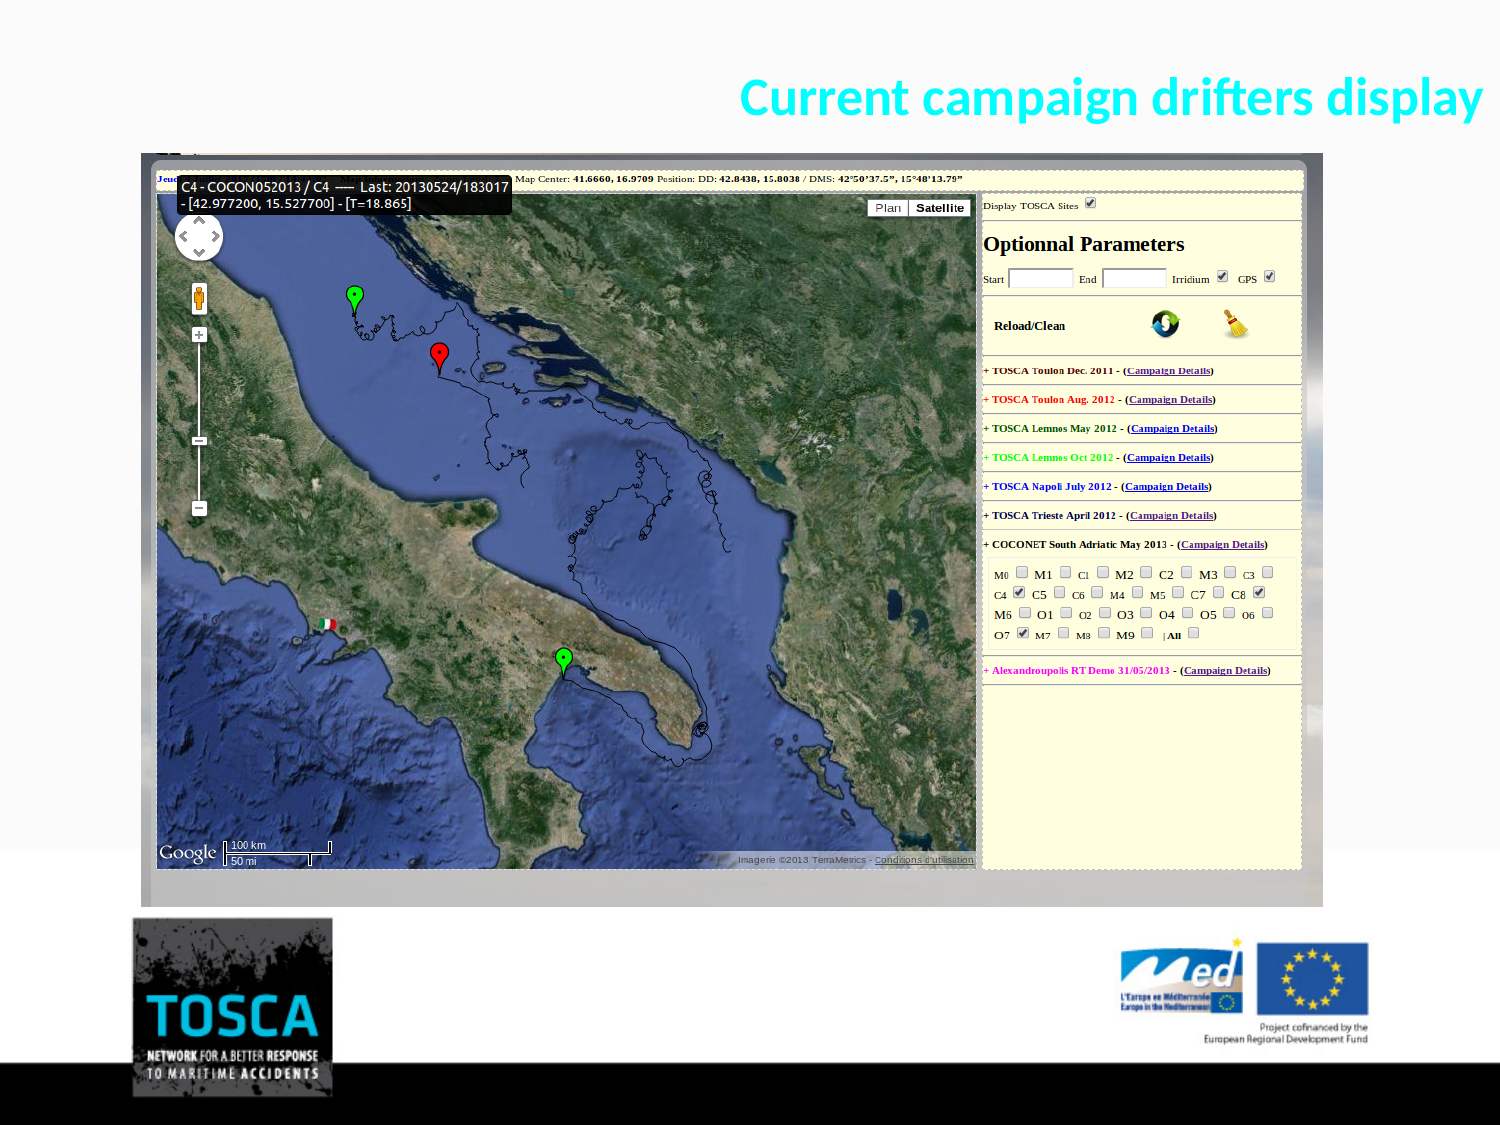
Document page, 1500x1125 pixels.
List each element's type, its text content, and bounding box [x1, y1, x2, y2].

title Current campaign drifters display [194, 0, 1500, 188]
picture [0, 0, 1500, 1125]
